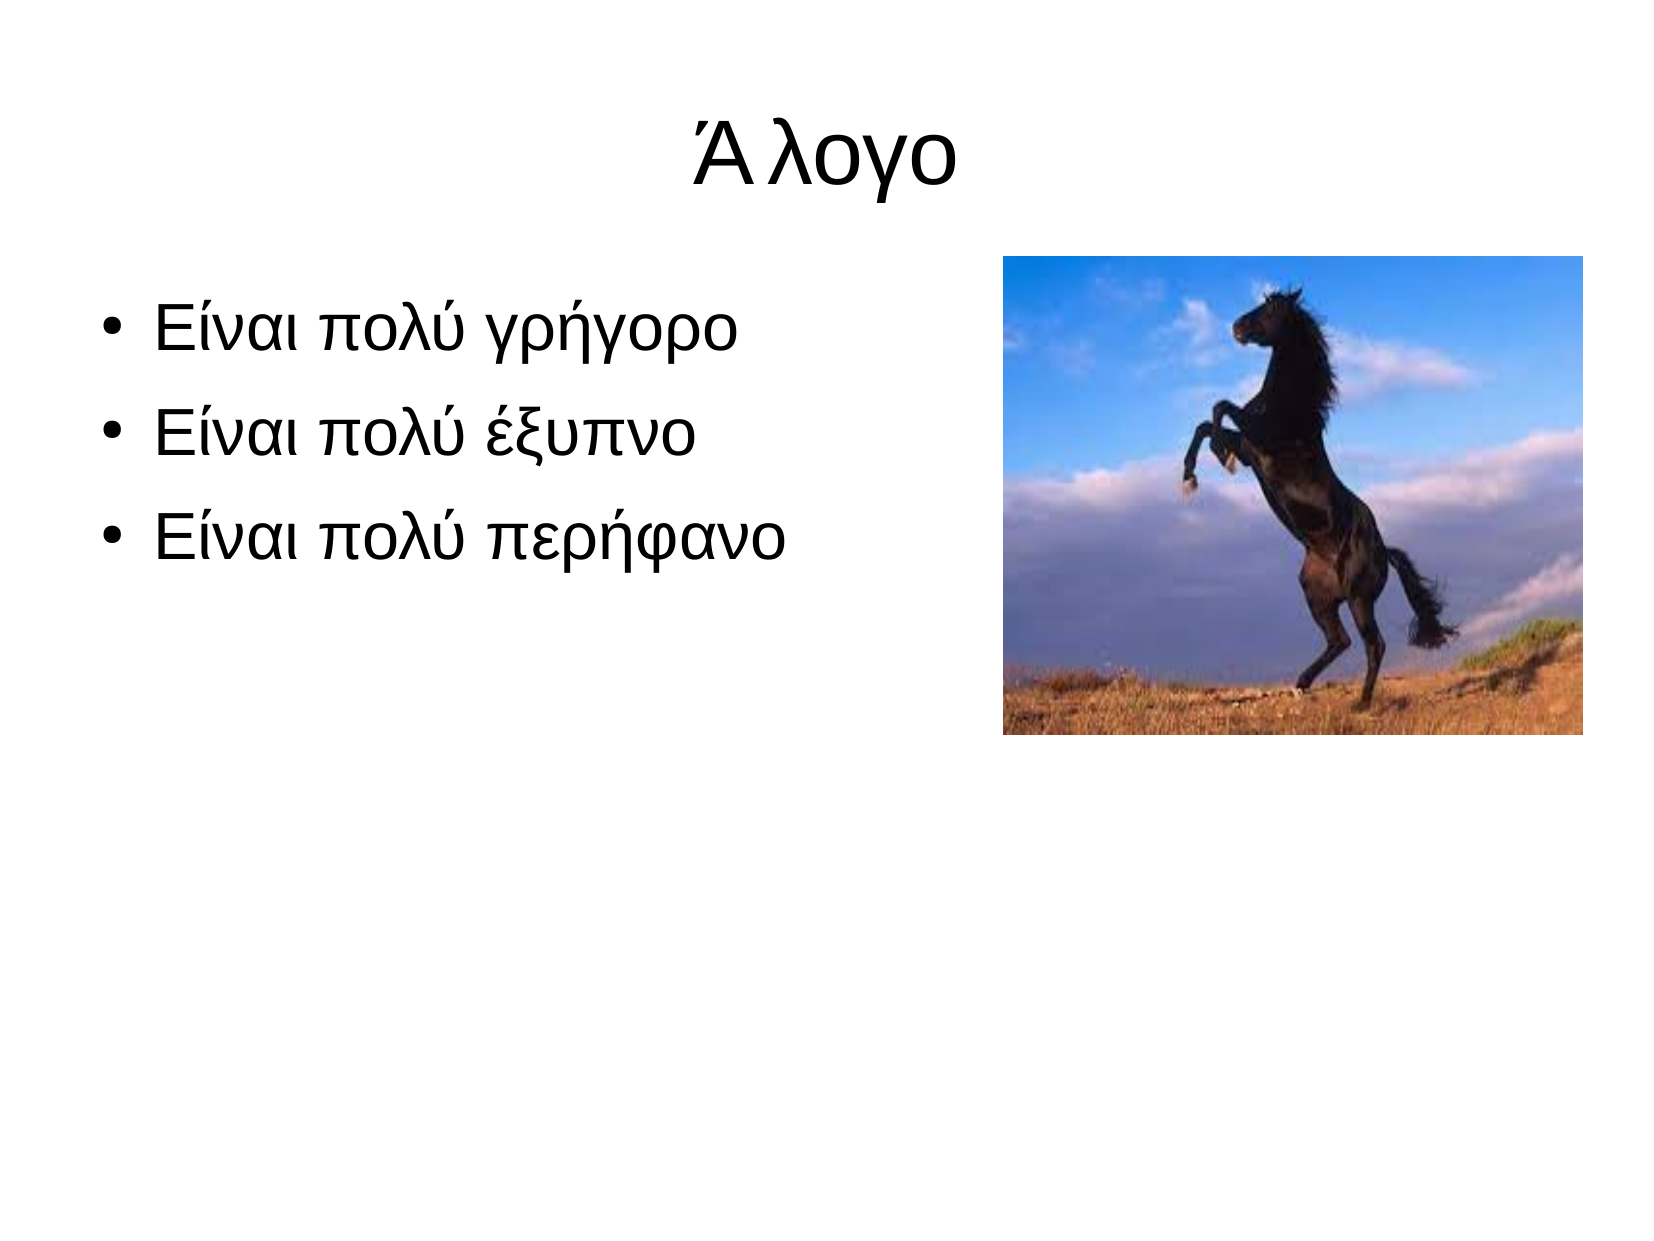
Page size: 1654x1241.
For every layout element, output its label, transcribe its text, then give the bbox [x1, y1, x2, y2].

list Είναι πολύ γρήγορο Είναι πολύ έξυπνο Είναι πολύ περήφανο [82, 290, 1571, 1109]
picture [1003, 256, 1583, 735]
title Ά λογο [82, 49, 1571, 257]
